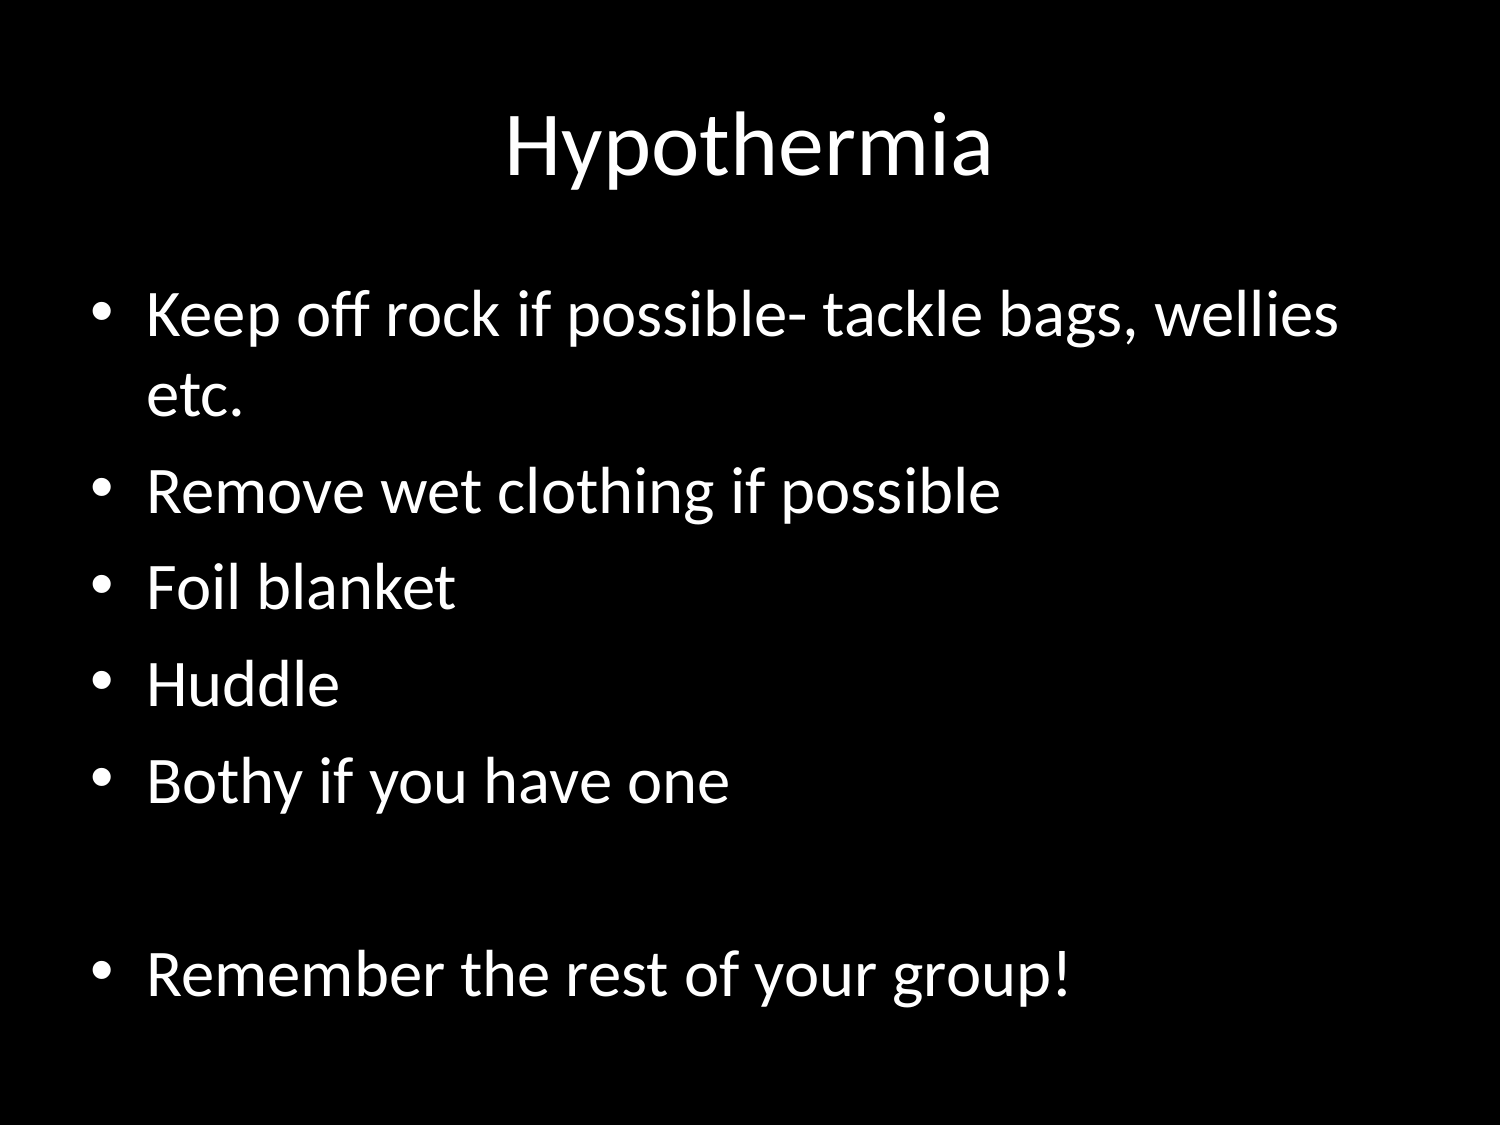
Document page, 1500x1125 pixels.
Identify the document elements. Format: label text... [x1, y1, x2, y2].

title Hypothermia [75, 45, 1425, 233]
list Keep off rock if possible- tackle bags, wellies etc. Remove wet clothing if possible Foil blanket Huddle Bothy if you have one Remember the rest of your group! [75, 262, 1425, 1005]
